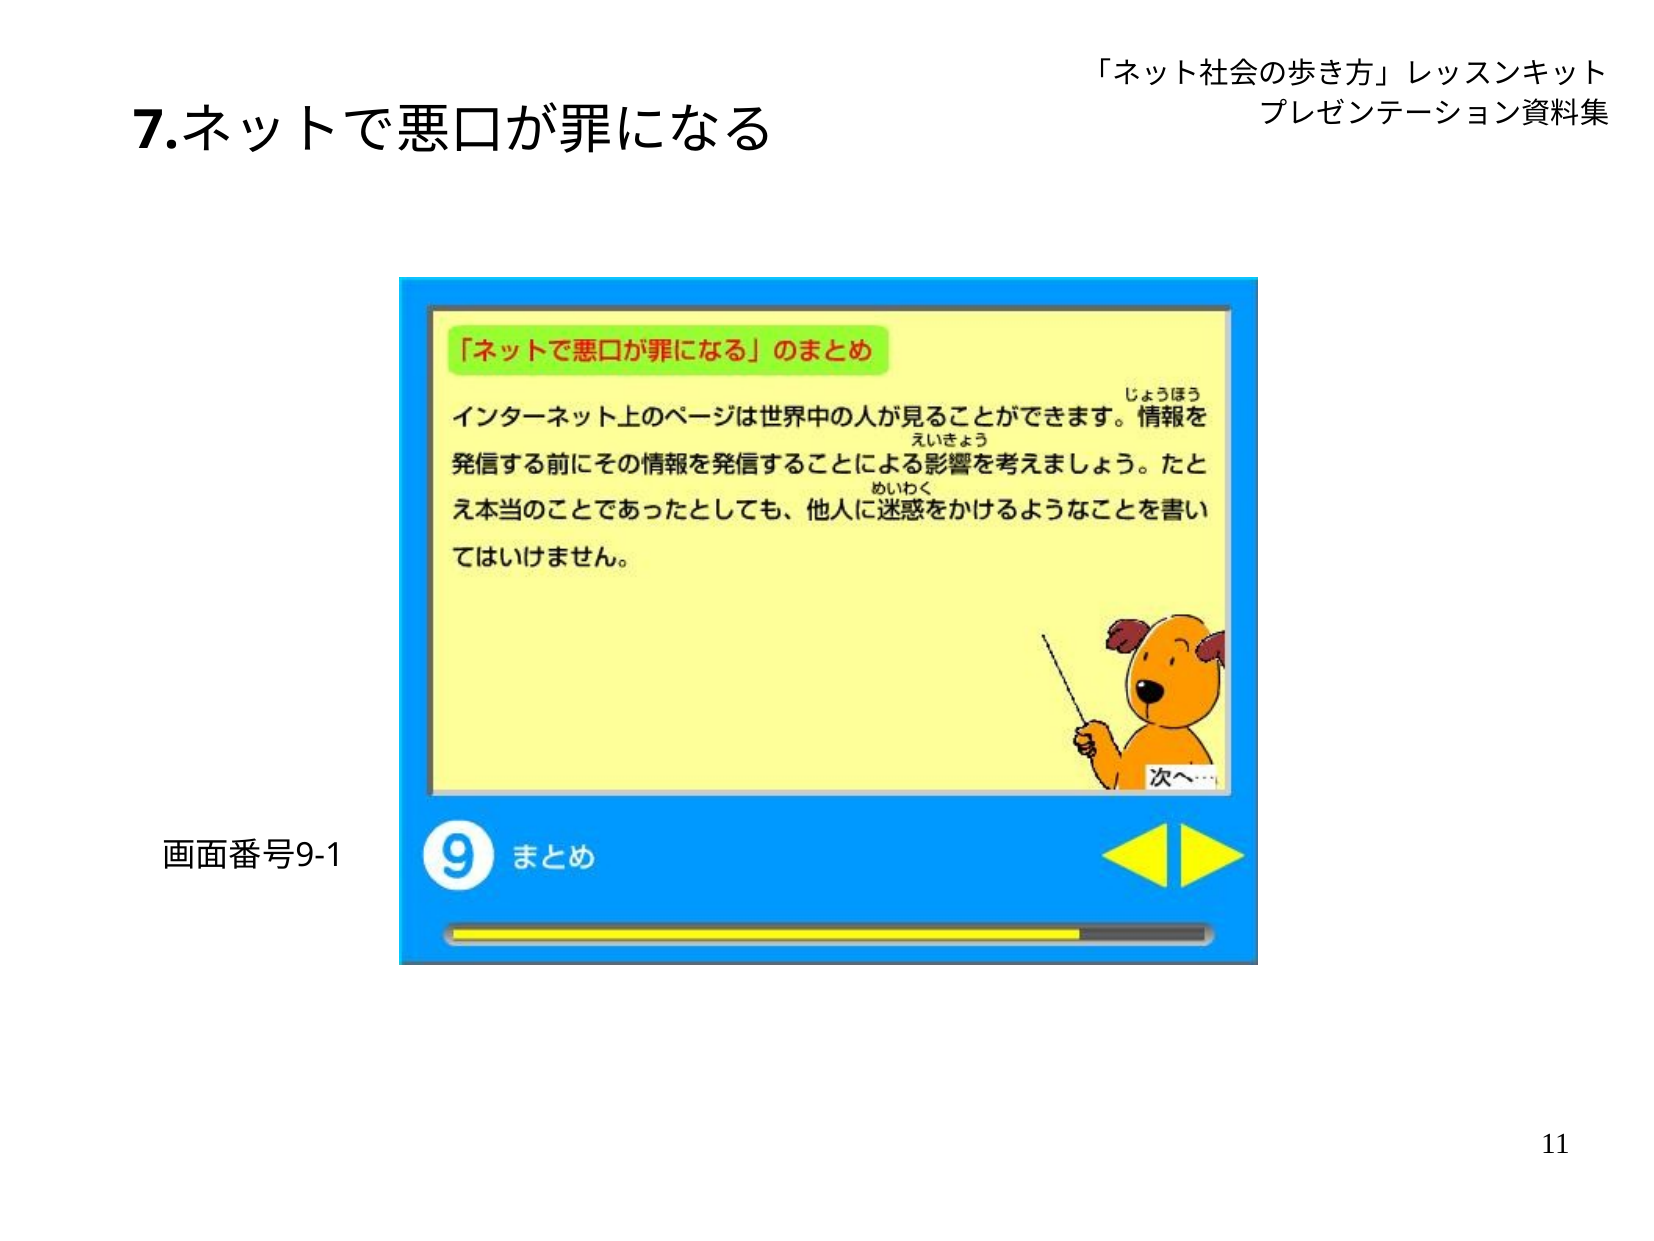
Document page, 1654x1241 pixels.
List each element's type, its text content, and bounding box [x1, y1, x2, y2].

picture [399, 277, 1258, 965]
text_box 7.ネットで悪口が罪になる [118, 88, 1093, 169]
text_box 「ネット社会の歩き方」レッスンキット プレゼンテーション資料集 [1062, 44, 1625, 139]
text_box 画面番号9-1 [147, 826, 384, 882]
